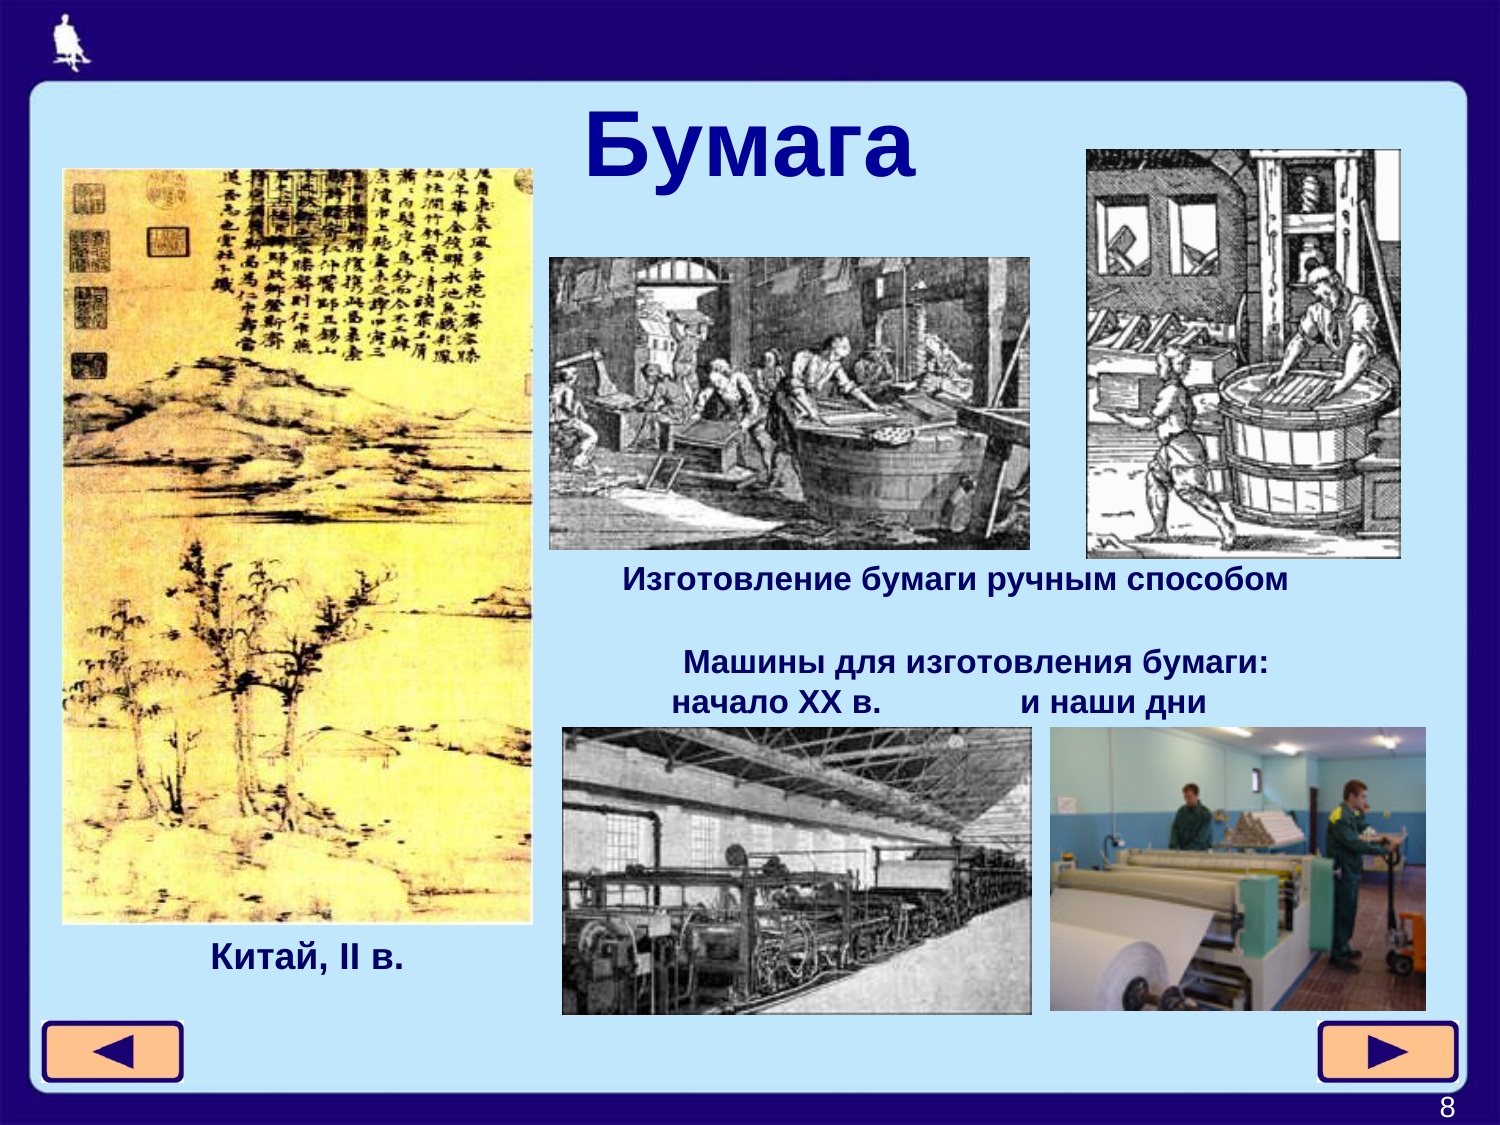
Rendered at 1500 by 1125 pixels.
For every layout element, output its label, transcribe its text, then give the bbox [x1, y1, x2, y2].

picture [0, 0, 1500, 1125]
text_box Изготовление бумаги ручным способом [562, 549, 1350, 606]
text_box <номер> [1120, 1080, 1471, 1125]
title Бумага [75, 45, 1426, 233]
text_box Китай, II в. [112, 924, 503, 986]
text_box Машины для изготовления бумаги: начало XX в. и наши дни [587, 632, 1375, 728]
